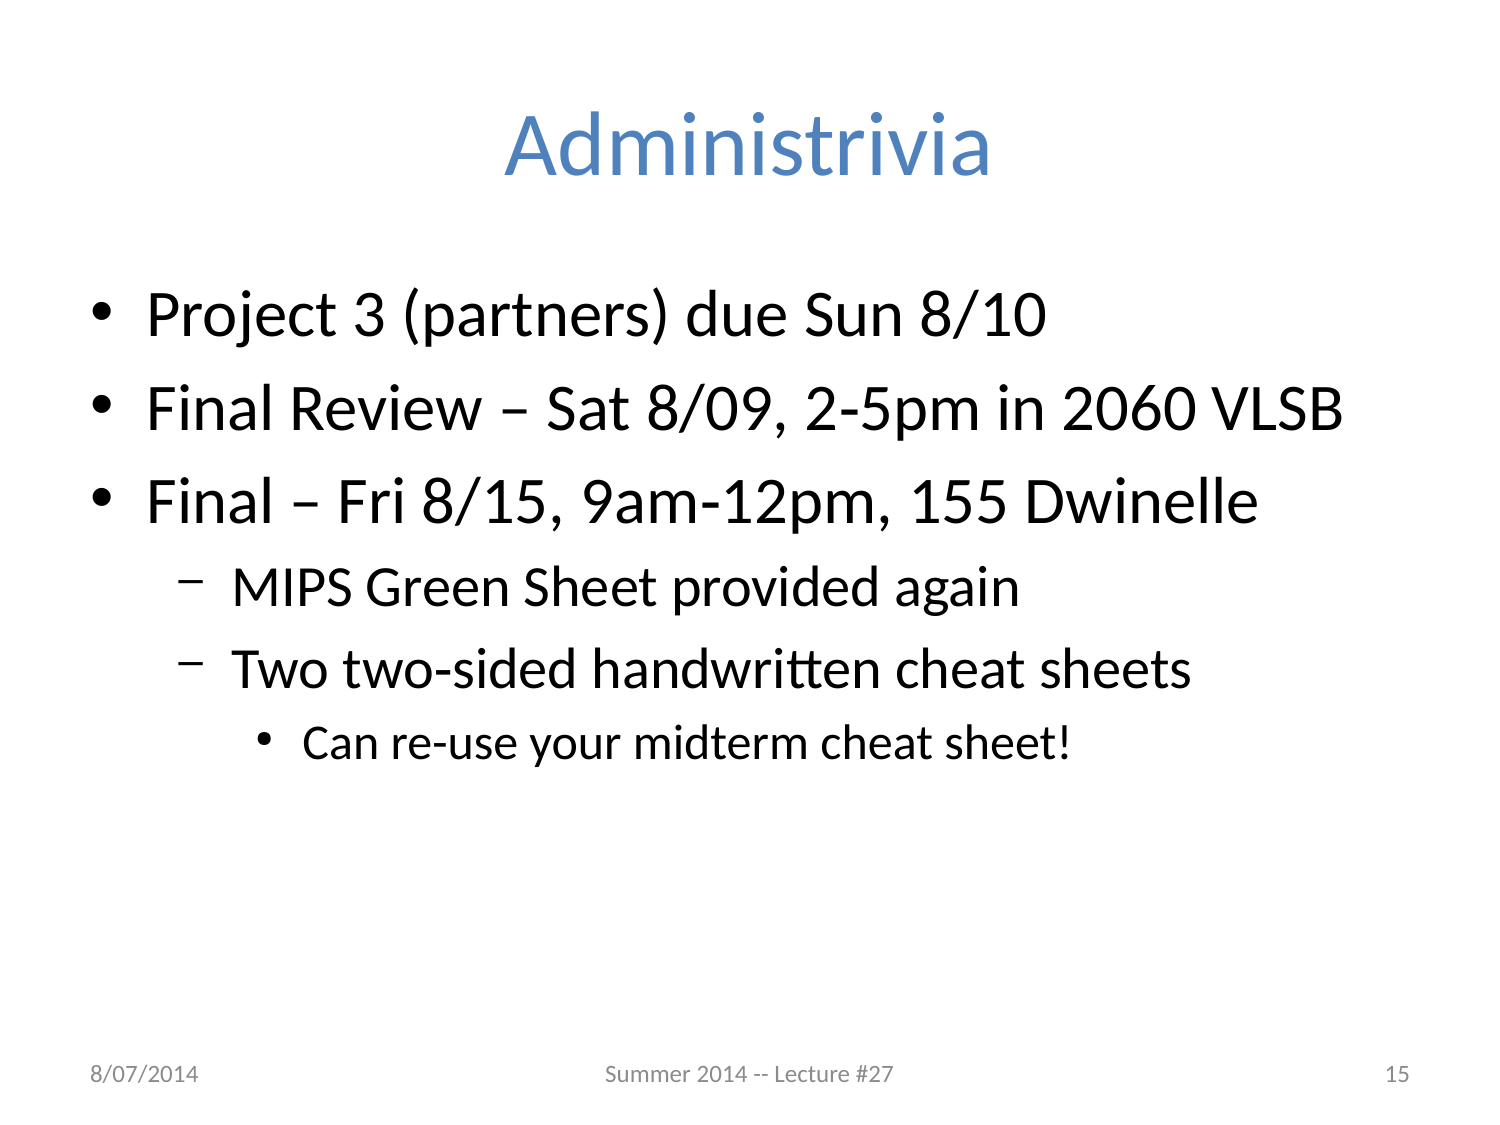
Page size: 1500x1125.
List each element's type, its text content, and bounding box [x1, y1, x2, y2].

title Administrivia [75, 45, 1425, 233]
footer Summer 2014 -- Lecture #27 [512, 1042, 988, 1103]
slide_number 8/07/2014 [75, 1042, 425, 1103]
slide_number <number> [1074, 1042, 1425, 1103]
list Project 3 (partners) due Sun 8/10 Final Review – Sat 8/09, 2‐5pm in 2060 VLSB Final – Fri 8/15, 9am‐12pm, 155 Dwinelle MIPS Green Sheet provided again Two two‐sided handwritten cheat sheets Can re-use your midterm cheat sheet! [75, 262, 1425, 1073]
